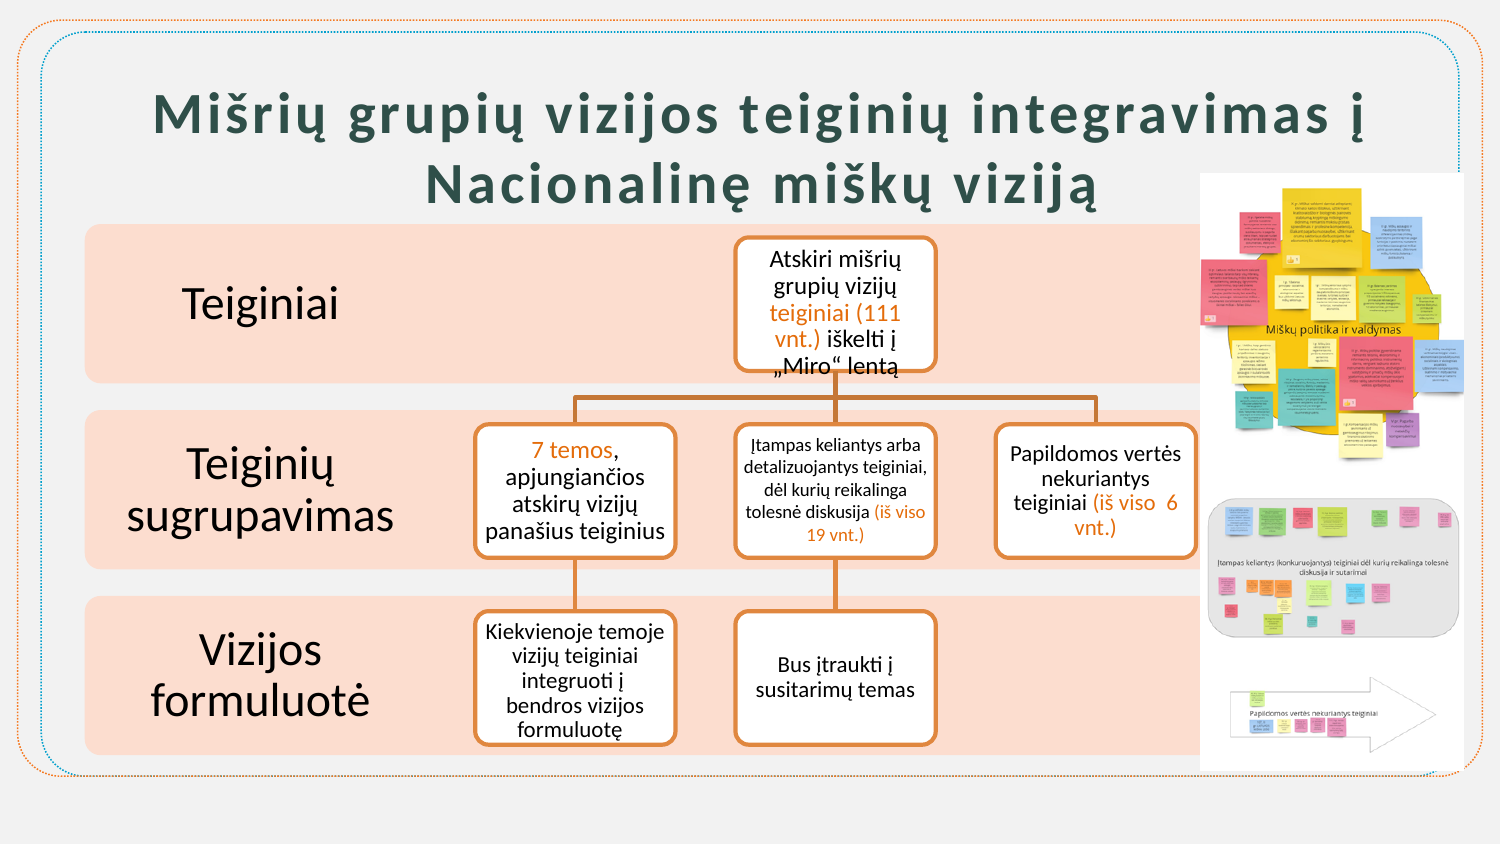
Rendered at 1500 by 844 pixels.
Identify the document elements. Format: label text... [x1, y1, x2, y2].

text_box Kiekvienoje temoje vizijų teiginiai integruoti į bendros vizijos formuluotę [475, 611, 676, 745]
text_box Atskiri mišrių grupių vizijų teiginiai (111 vnt.) iškelti į „Miro“ lentą [735, 237, 936, 371]
text_box Teiginių sugrupavimas [838, 410, 1200, 570]
text_box Mišrių grupių vizijos teiginių integravimas į Nacionalinę miškų viziją [88, 67, 1435, 223]
text_box Vizijos formuluotė [84, 595, 1200, 756]
text_box Teiginių sugrupavimas [577, 410, 833, 570]
picture [1200, 173, 1464, 772]
text_box 7 temos, apjungiančios atskirų vizijų panašius teiginius [475, 424, 676, 558]
text_box Bus įtraukti į susitarimų temas [735, 611, 936, 745]
text_box Įtampas keliantys arba detalizuojantys teiginiai, dėl kurių reikalinga tolesnė diskusija (iš viso 19 vnt.) [735, 424, 936, 558]
text_box Papildomos vertės nekuriantys teiginiai (iš viso 6 vnt.) [995, 424, 1196, 558]
text_box Teiginiai [84, 224, 1200, 384]
text_box Teiginių sugrupavimas [84, 410, 573, 570]
